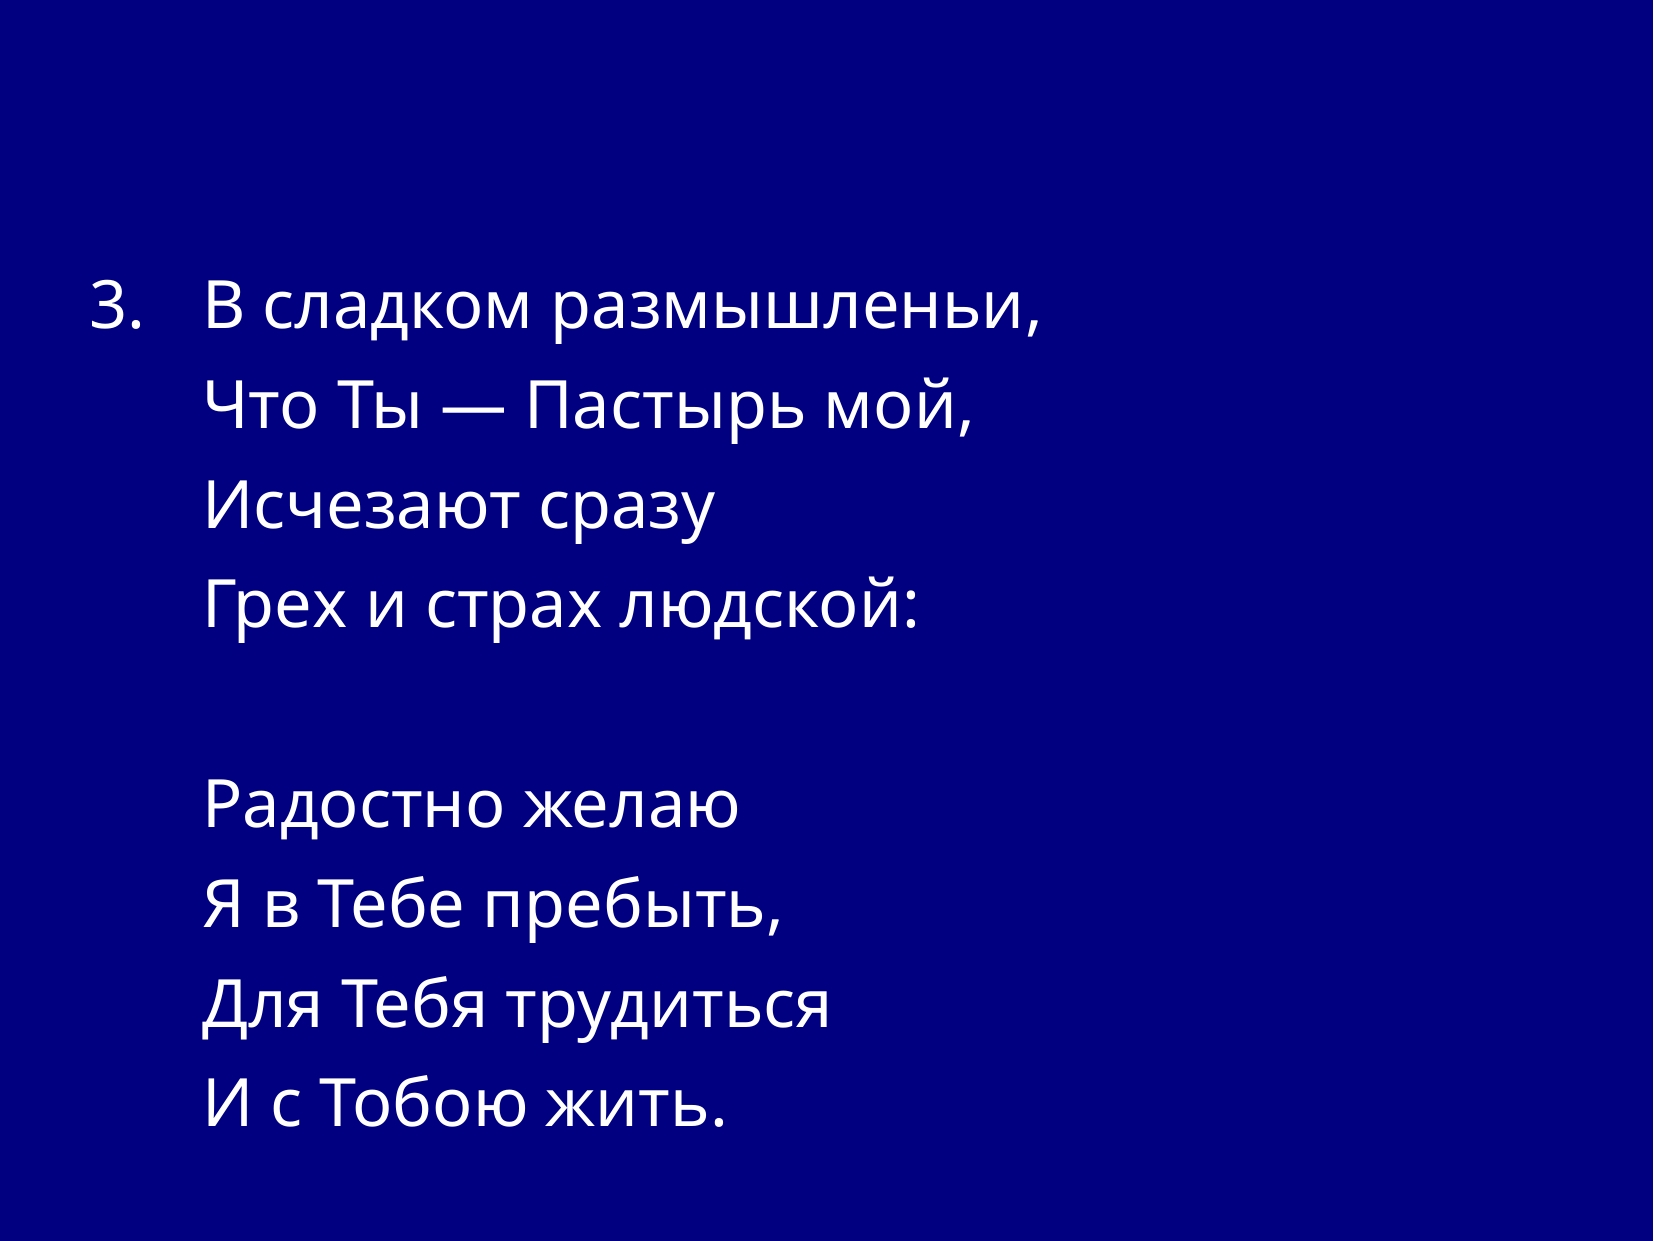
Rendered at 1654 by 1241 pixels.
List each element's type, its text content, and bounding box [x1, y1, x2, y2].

text_box 3. В сладком размышленьи, Что Ты — Пастырь мой, Исчезают сразу Грех и страх людской: Радостно желаю Я в Тебе пребыть, Для Тебя трудиться И с Тобою жить. [75, 150, 1576, 1163]
